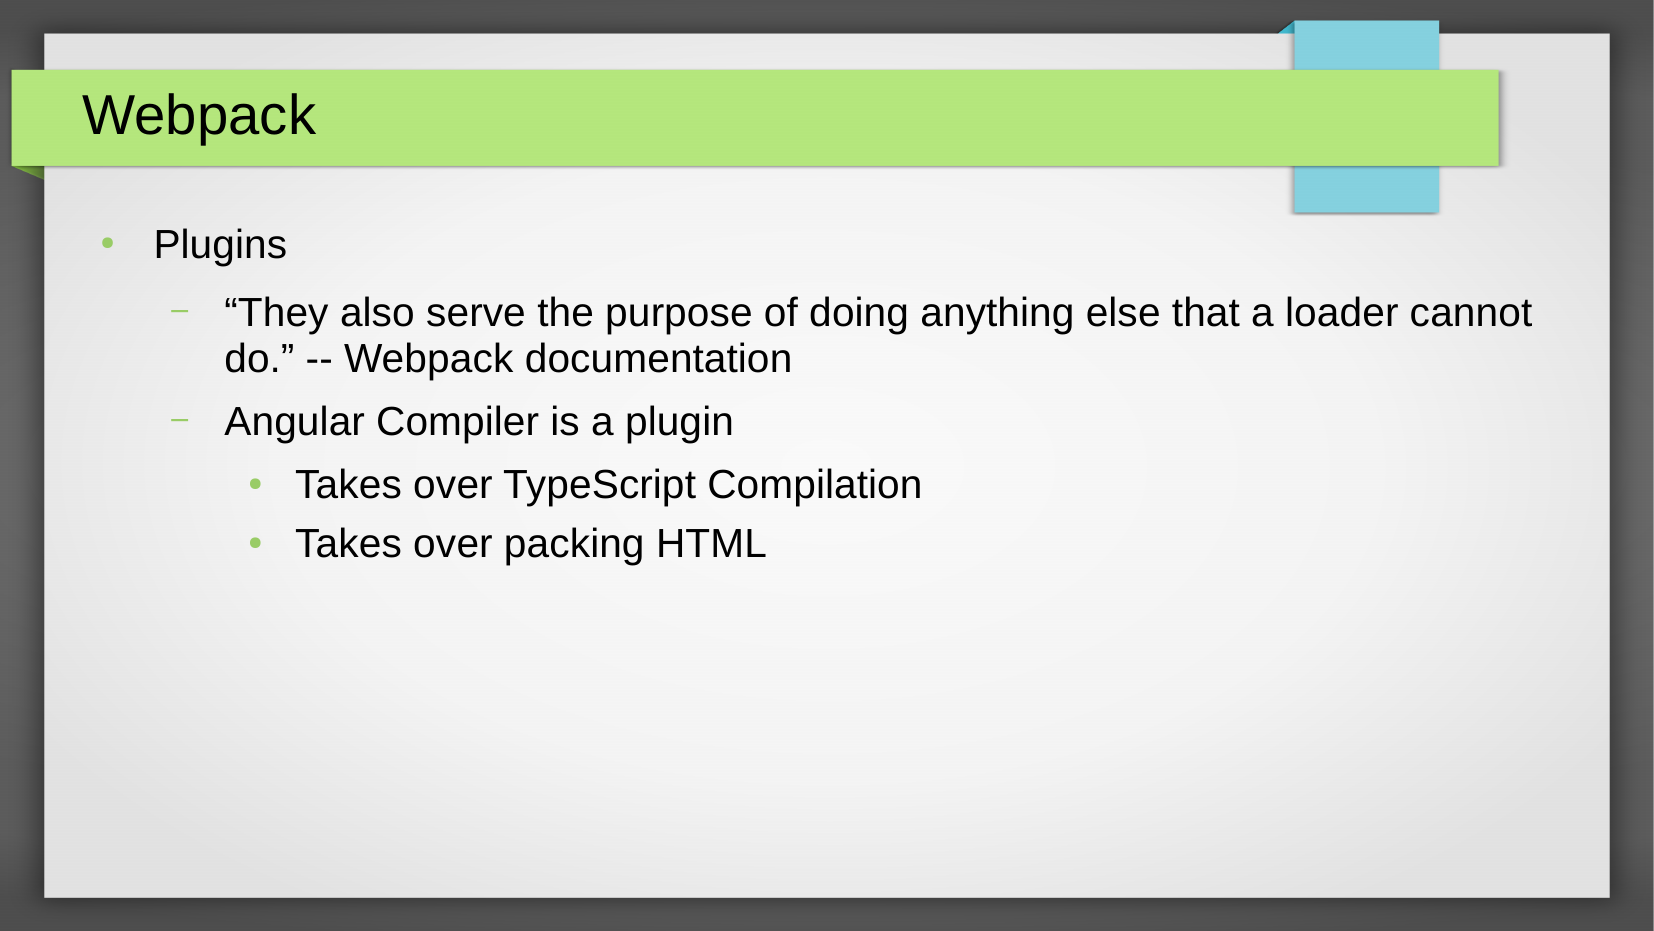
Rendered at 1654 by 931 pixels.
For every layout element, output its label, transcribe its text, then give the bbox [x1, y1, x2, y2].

picture [0, 0, 1654, 931]
title Webpack [82, 70, 1264, 160]
list Plugins “They also serve the purpose of doing anything else that a loader cannot do.” -- Webpack documentation Angular Compiler is a plugin Takes over TypeScript Compilation Takes over packing HTML [82, 221, 1571, 761]
